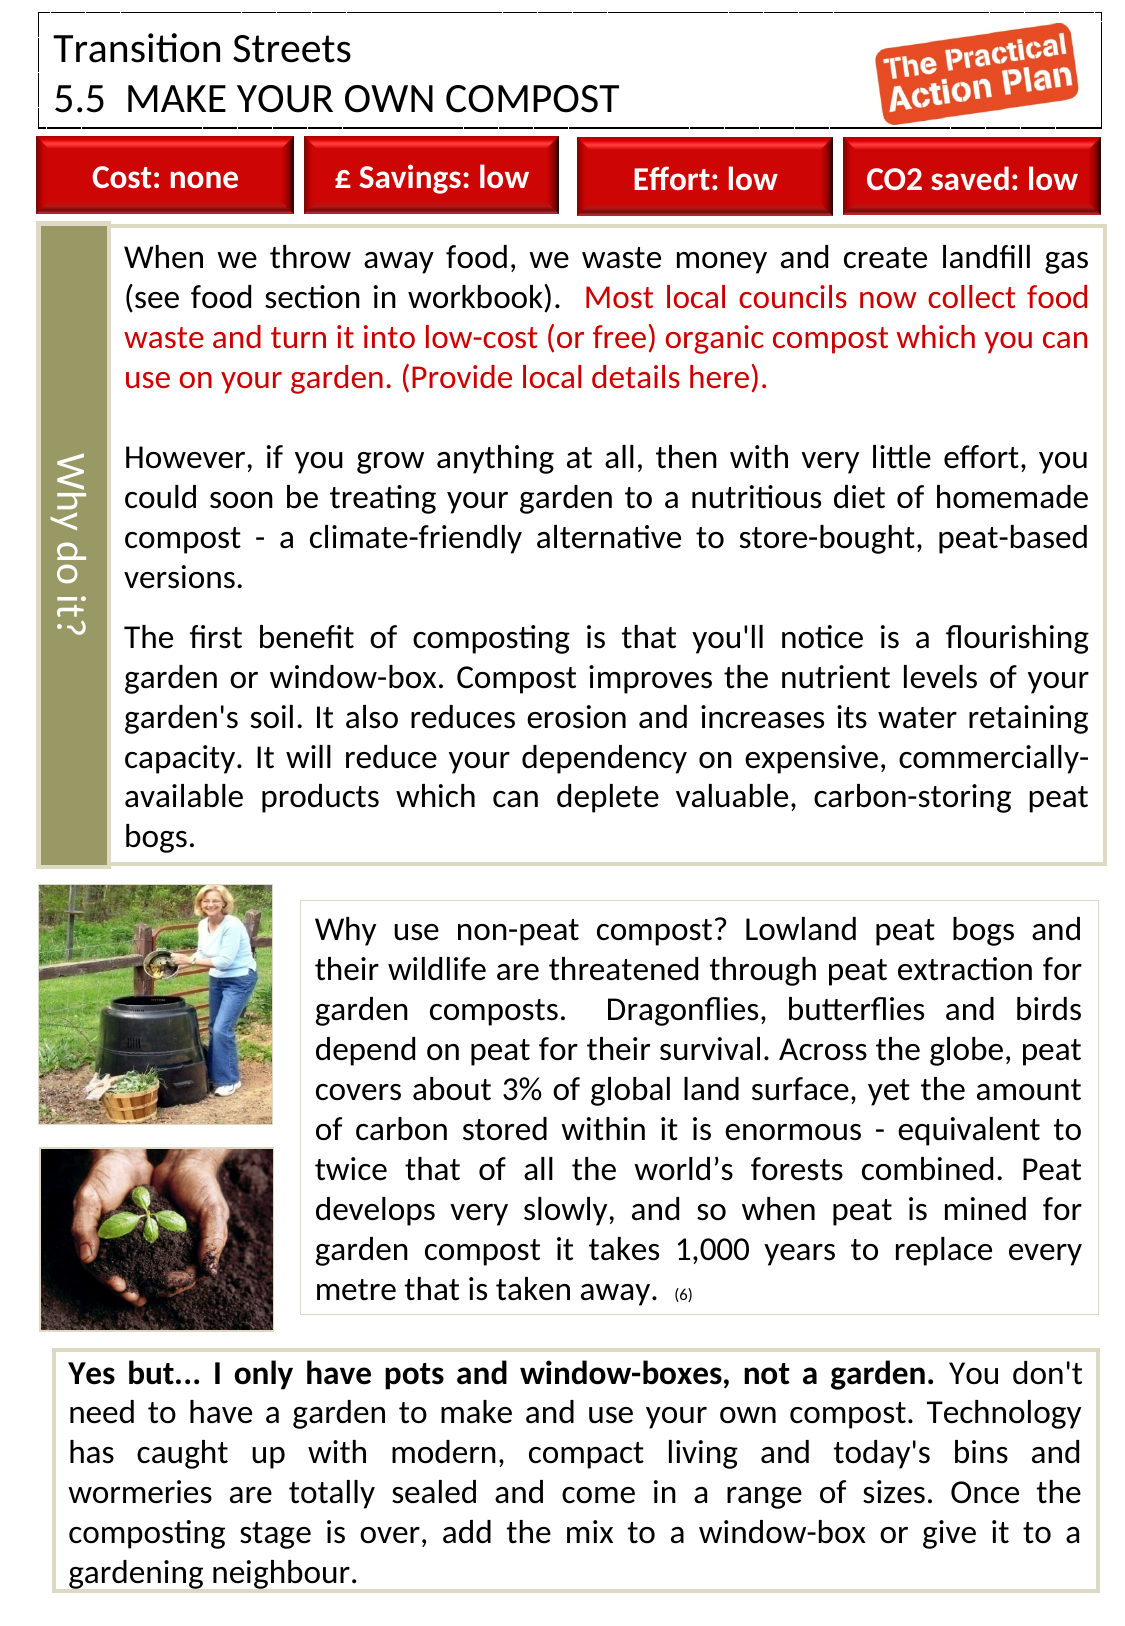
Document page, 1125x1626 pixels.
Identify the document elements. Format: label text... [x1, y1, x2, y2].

text_box Effort: low [578, 139, 833, 216]
text_box £ Savings: low [304, 136, 560, 214]
text_box Yes but... I only have pots and window-boxes, not a garden. You don't need to have a garden to make and use your own compost. Technology has caught up with modern, compact living and today's bins and wormeries are totally sealed and come in a range of sizes. Once the composting stage is over, add the mix to a window-box or give it to a gardening neighbour. [53, 1349, 1099, 1592]
picture [39, 885, 272, 1124]
text_box Cost: none [38, 136, 294, 214]
picture [40, 1148, 273, 1331]
picture [34, 134, 296, 216]
picture [575, 135, 835, 218]
text_box When we throw away food, we waste money and create landfill gas (see food section in workbook). Most local councils now collect food waste and turn it into low-cost (or free) organic compost which you can use on your garden. (Provide local details here). However, if you grow anything at all, then with very little effort, you could soon be treating your garden to a nutritious diet of homemade compost - a climate-friendly alternative to store-bought, peat-based versions. The first benefit of composting is that you'll notice is a flourishing garden or window-box. Compost improves the nutrient levels of your garden's soil. It also reduces erosion and increases its water retaining capacity. It will reduce your dependency on expensive, commercially-available products which can deplete valuable, carbon-storing peat bogs. [110, 226, 1106, 864]
picture [302, 134, 561, 216]
text_box CO2 saved: low [845, 138, 1100, 216]
text_box Why use non-peat compost? Lowland peat bogs and their wildlife are threatened through peat extraction for garden composts. Dragonflies, butterflies and birds depend on peat for their survival. Across the globe, peat covers about 3% of global land surface, yet the amount of carbon stored within it is enormous - equivalent to twice that of all the world’s forests combined. Peat develops very slowly, and so when peat is mined for garden compost it takes 1,000 years to replace every metre that is taken away. (6) [300, 899, 1099, 1315]
text_box Why do it? [38, 223, 110, 868]
picture [841, 135, 1103, 217]
text_box Transition Streets 5.5 MAKE YOUR OWN COMPOST [38, 12, 1102, 129]
